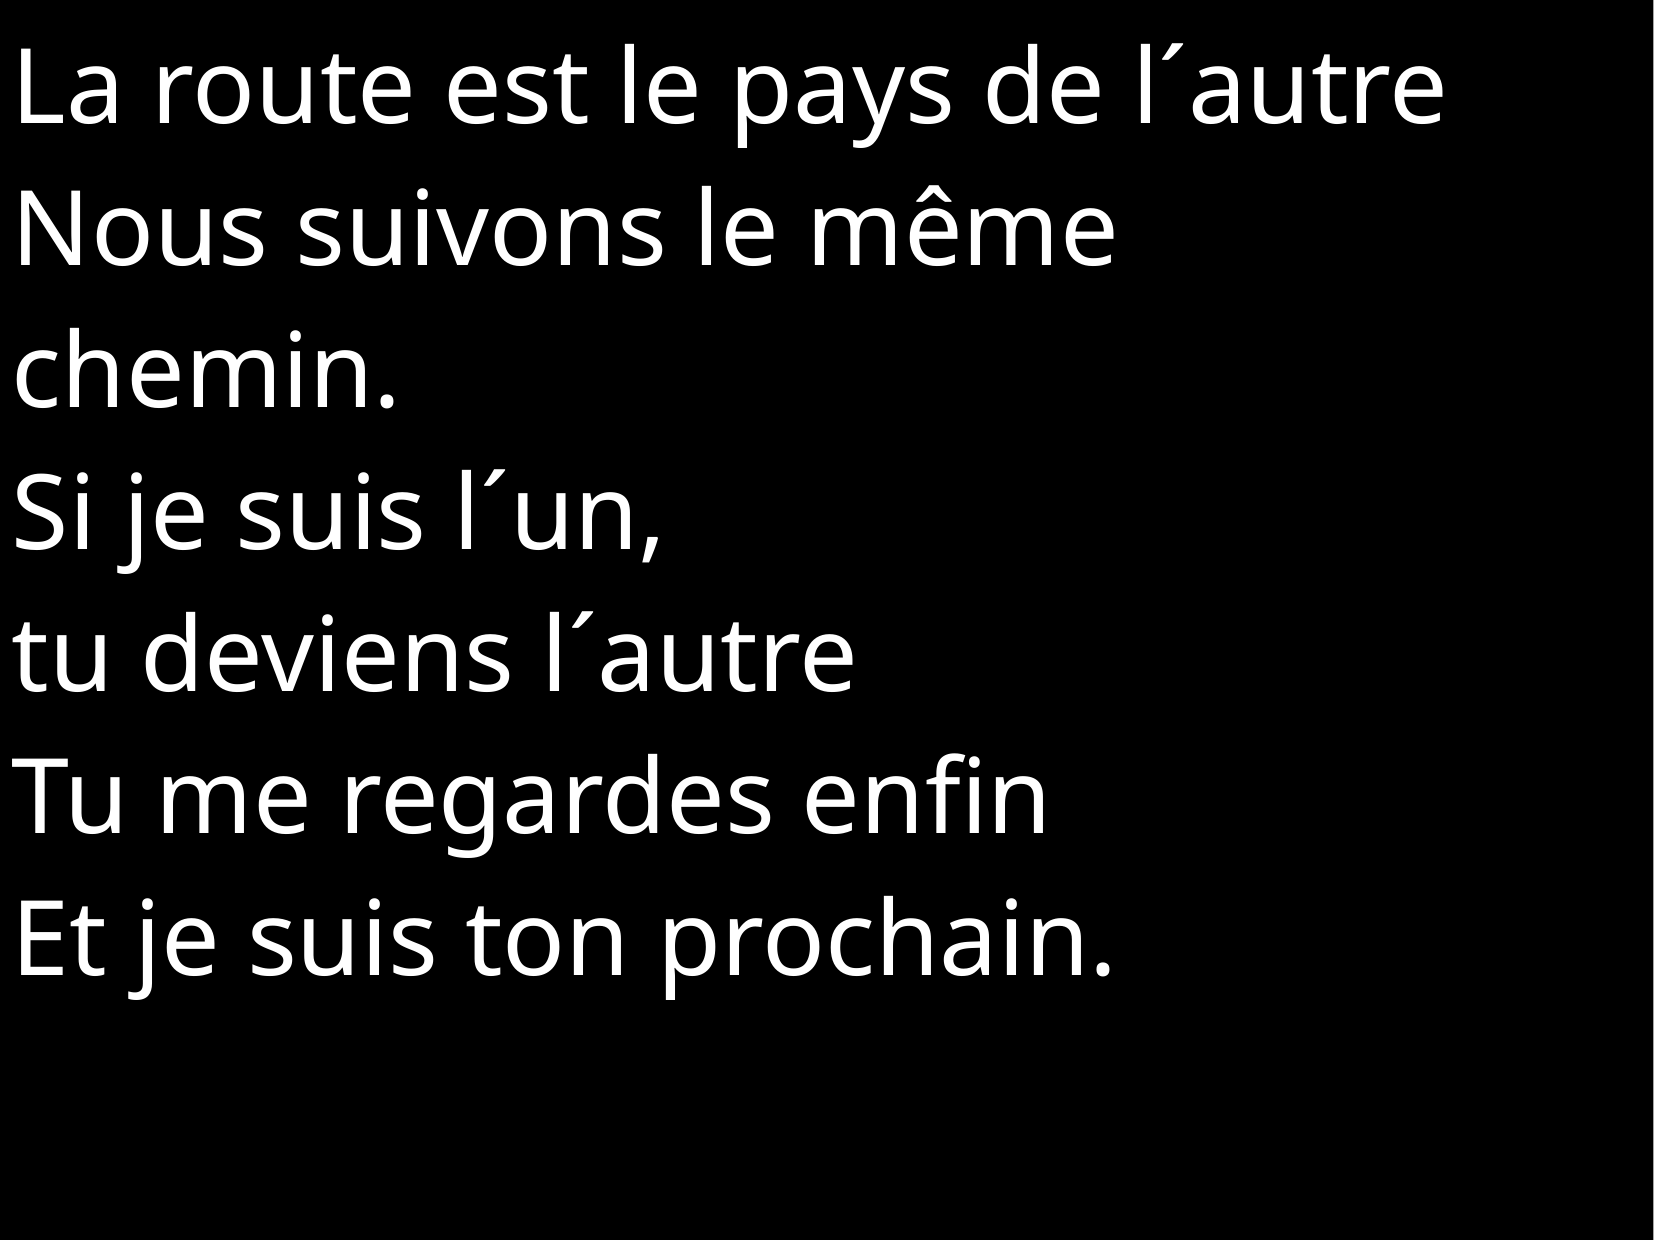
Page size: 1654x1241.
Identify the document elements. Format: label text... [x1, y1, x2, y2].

list La route est le pays de l´autre Nous suivons le même chemin. Si je suis l´un, tu deviens l´autre Tu me regardes enfin Et je suis ton prochain. [11, 11, 1501, 1182]
